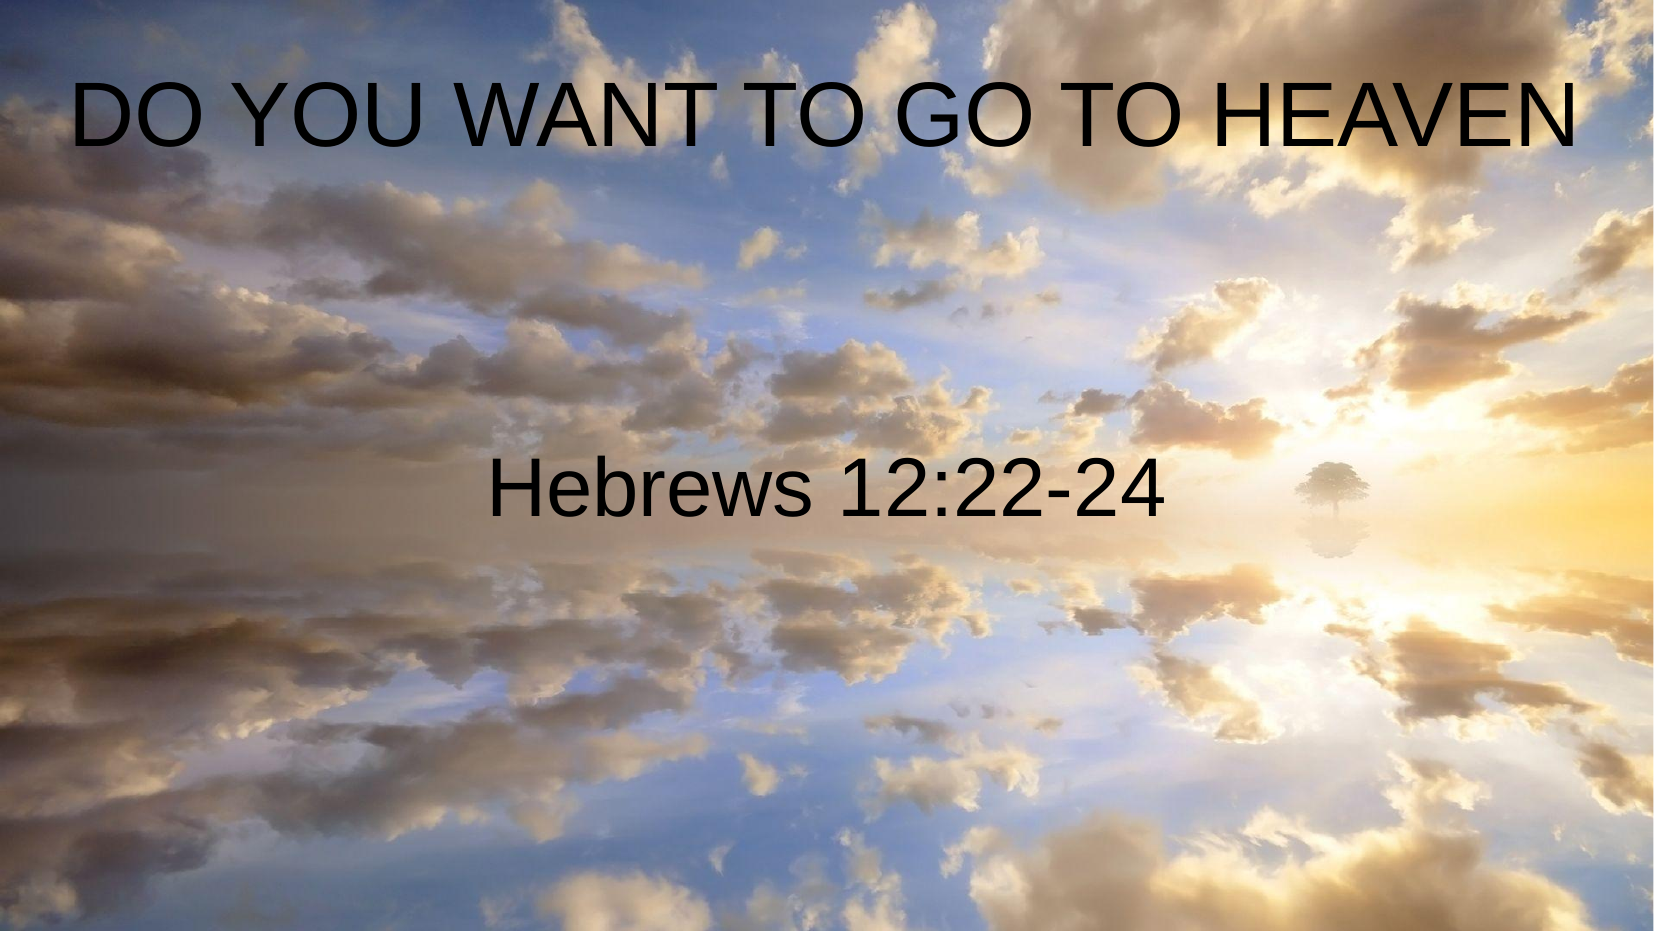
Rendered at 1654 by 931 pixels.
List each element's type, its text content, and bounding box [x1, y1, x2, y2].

title DO YOU WANT TO GO TO HEAVEN [60, 12, 1591, 218]
picture [0, 0, 1654, 931]
subtitle Hebrews 12:22-24 [82, 217, 1571, 758]
